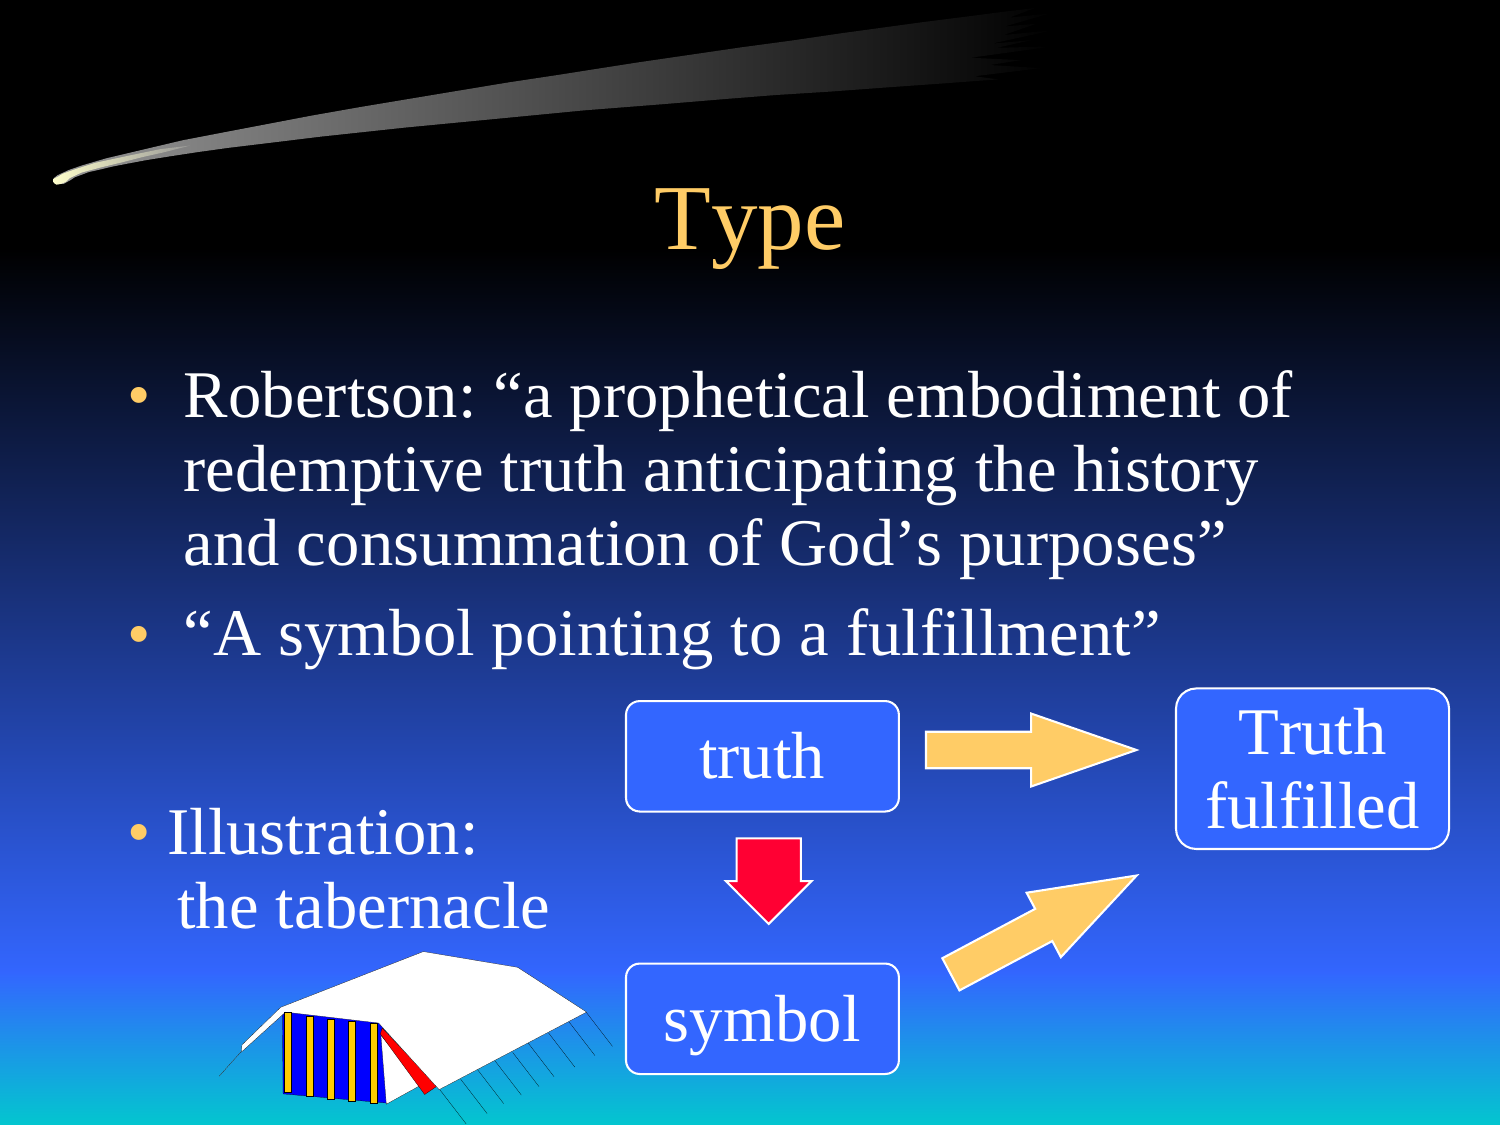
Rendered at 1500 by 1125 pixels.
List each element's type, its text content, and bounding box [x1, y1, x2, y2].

text_box Truth fulfilled [1176, 688, 1450, 849]
text_box [942, 875, 1137, 991]
picture [219, 951, 613, 1124]
text_box symbol [625, 963, 899, 1075]
title Type [112, 124, 1388, 313]
text_box [925, 713, 1137, 787]
text_box Illustration: the tabernacle [112, 787, 750, 951]
text_box truth [625, 701, 899, 812]
list Robertson: “a prophetical embodiment of redemptive truth anticipating the history and consummation of God’s purposes” “A symbol pointing to a fulfillment” [112, 350, 1388, 801]
text_box [750, 838, 812, 924]
